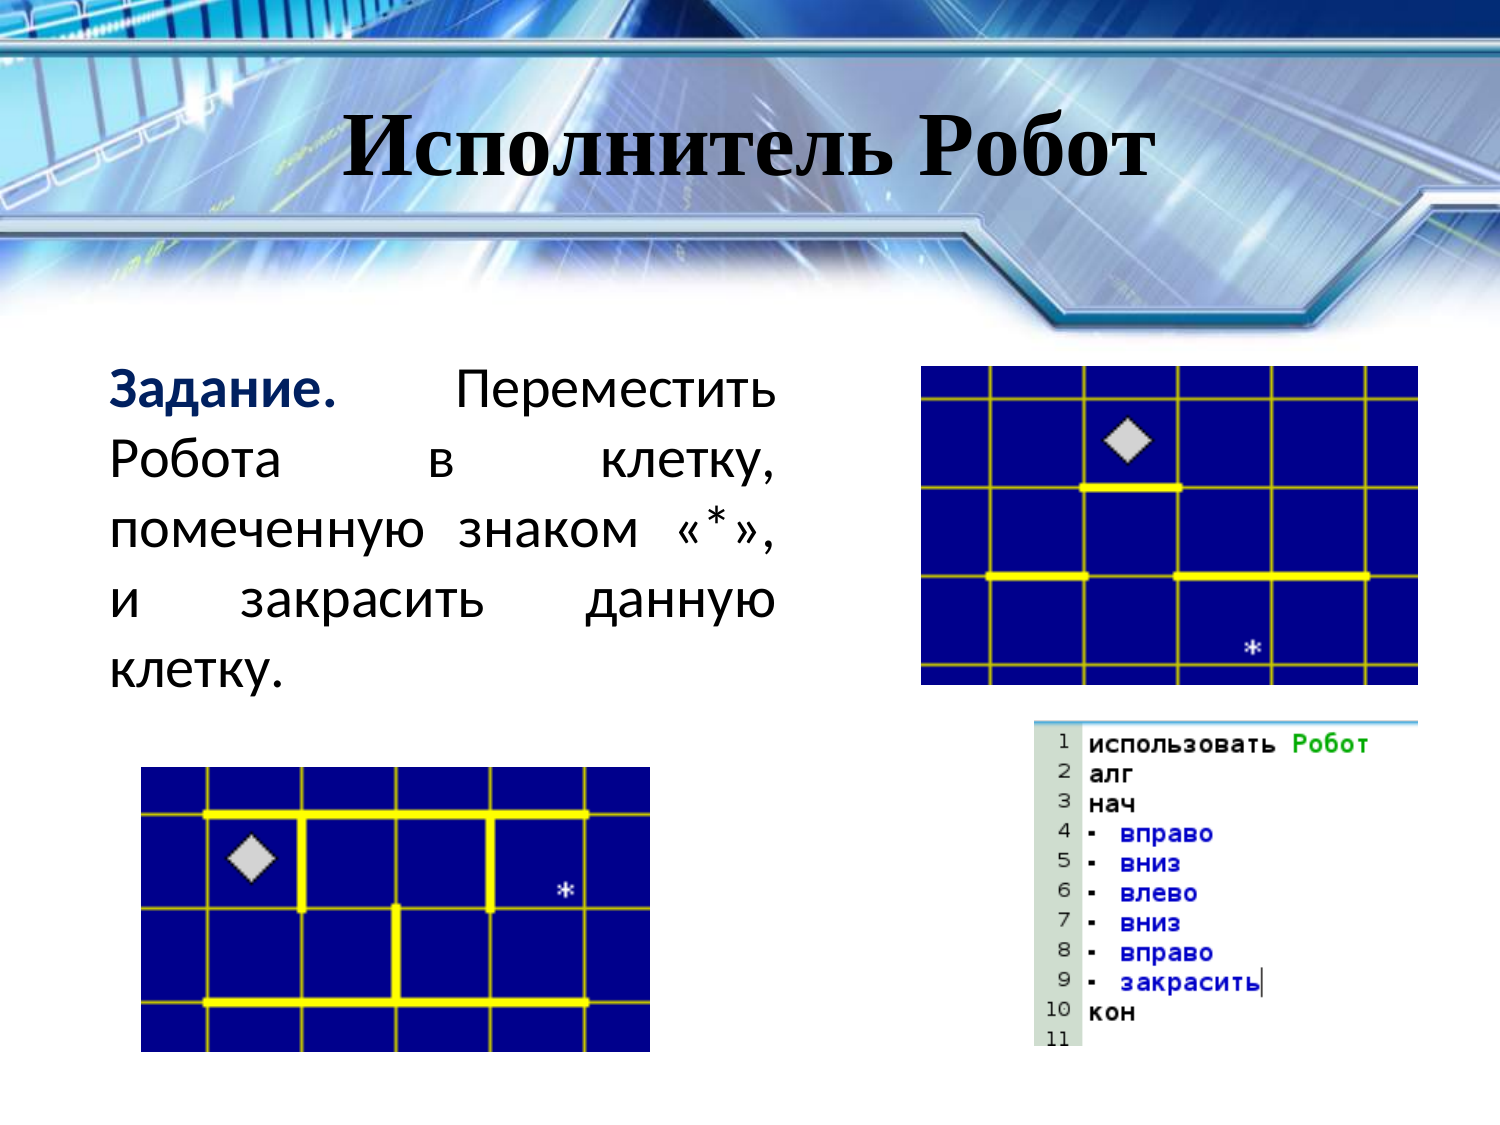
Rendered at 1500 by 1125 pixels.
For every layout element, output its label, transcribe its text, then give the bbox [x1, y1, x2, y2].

chart [141, 767, 650, 1052]
text_box Задание. Переместить Робота в клетку, помеченную знаком «*», и закрасить данную клетку. [94, 342, 792, 707]
title Исполнитель Робот [75, 45, 1426, 233]
picture [0, 0, 1500, 1125]
chart [921, 366, 1418, 686]
